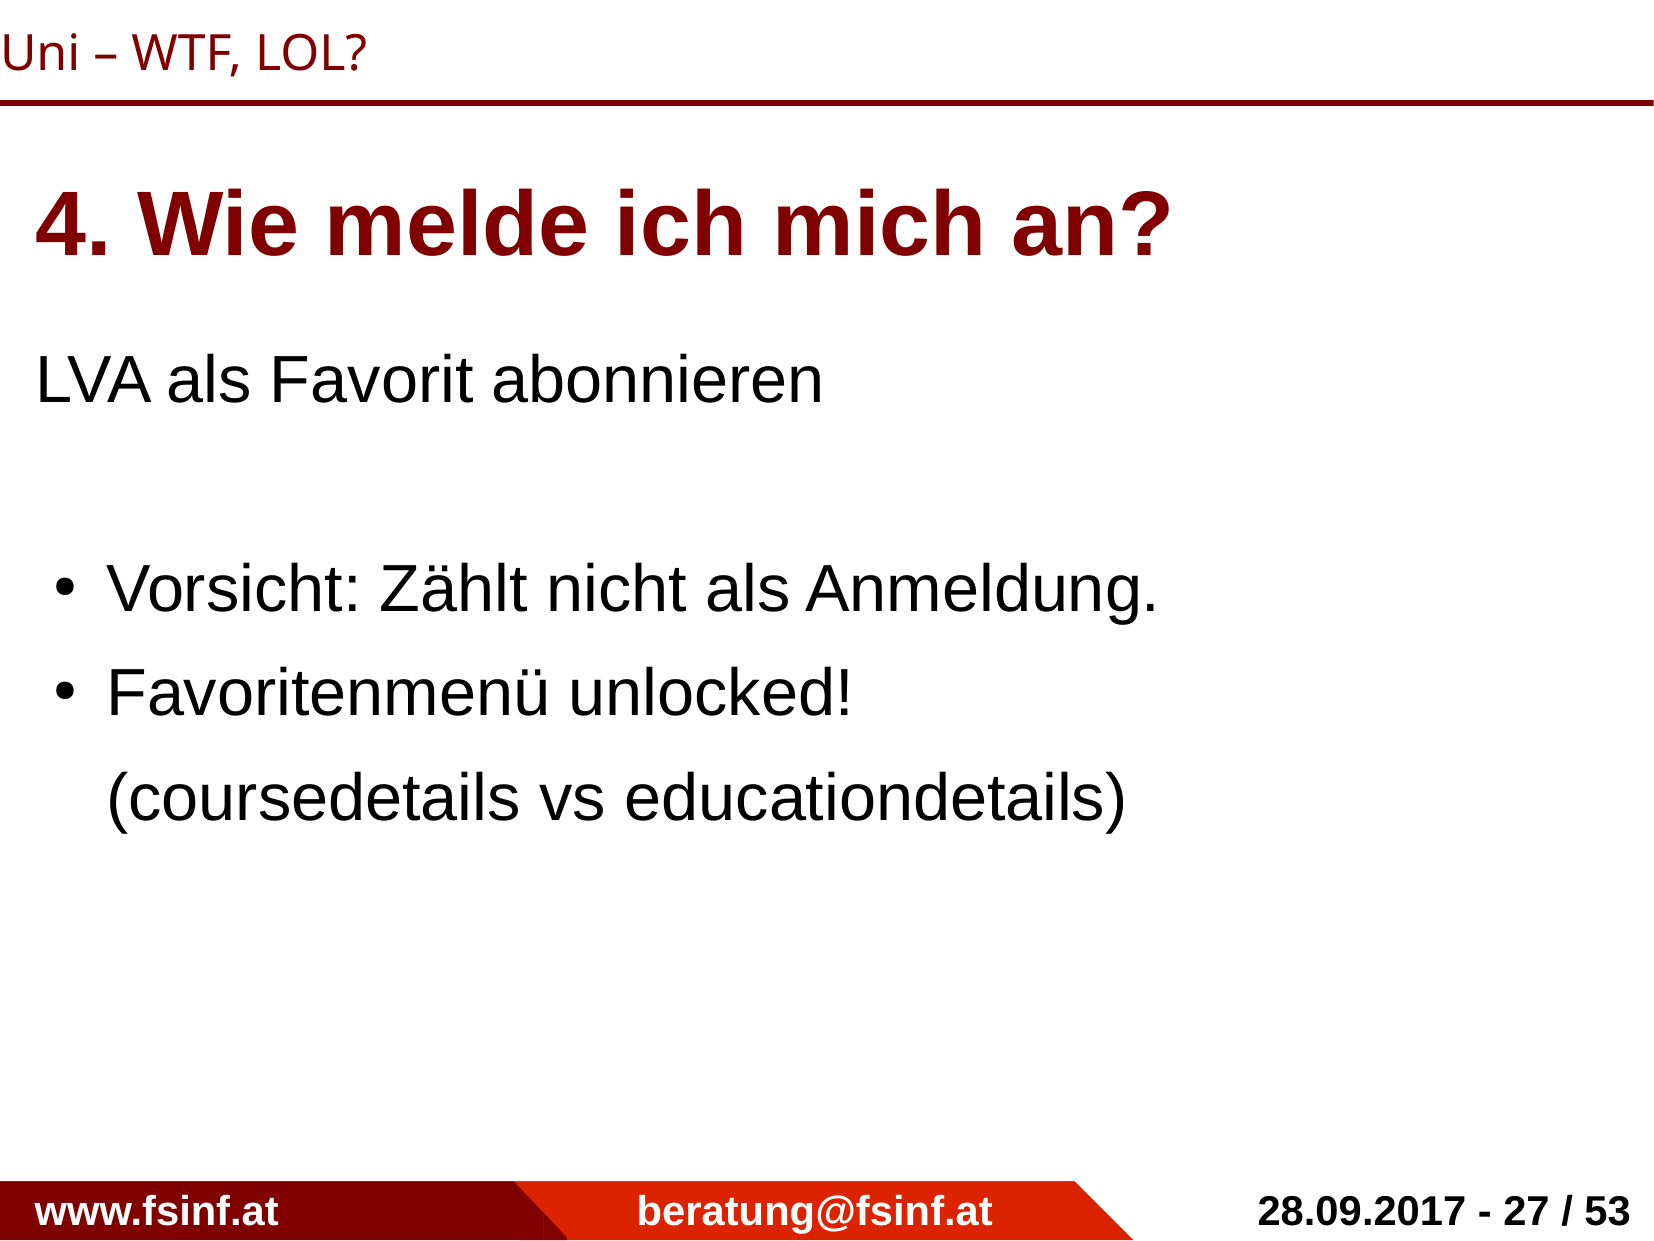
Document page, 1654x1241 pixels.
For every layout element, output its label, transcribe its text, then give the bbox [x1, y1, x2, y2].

list LVA als Favorit abonnieren Vorsicht: Zählt nicht als Anmeldung. Favoritenmenü unlocked! (coursedetails vs educationdetails) [35, 342, 1571, 1162]
title 4. Wie melde ich mich an? [35, 120, 1619, 328]
